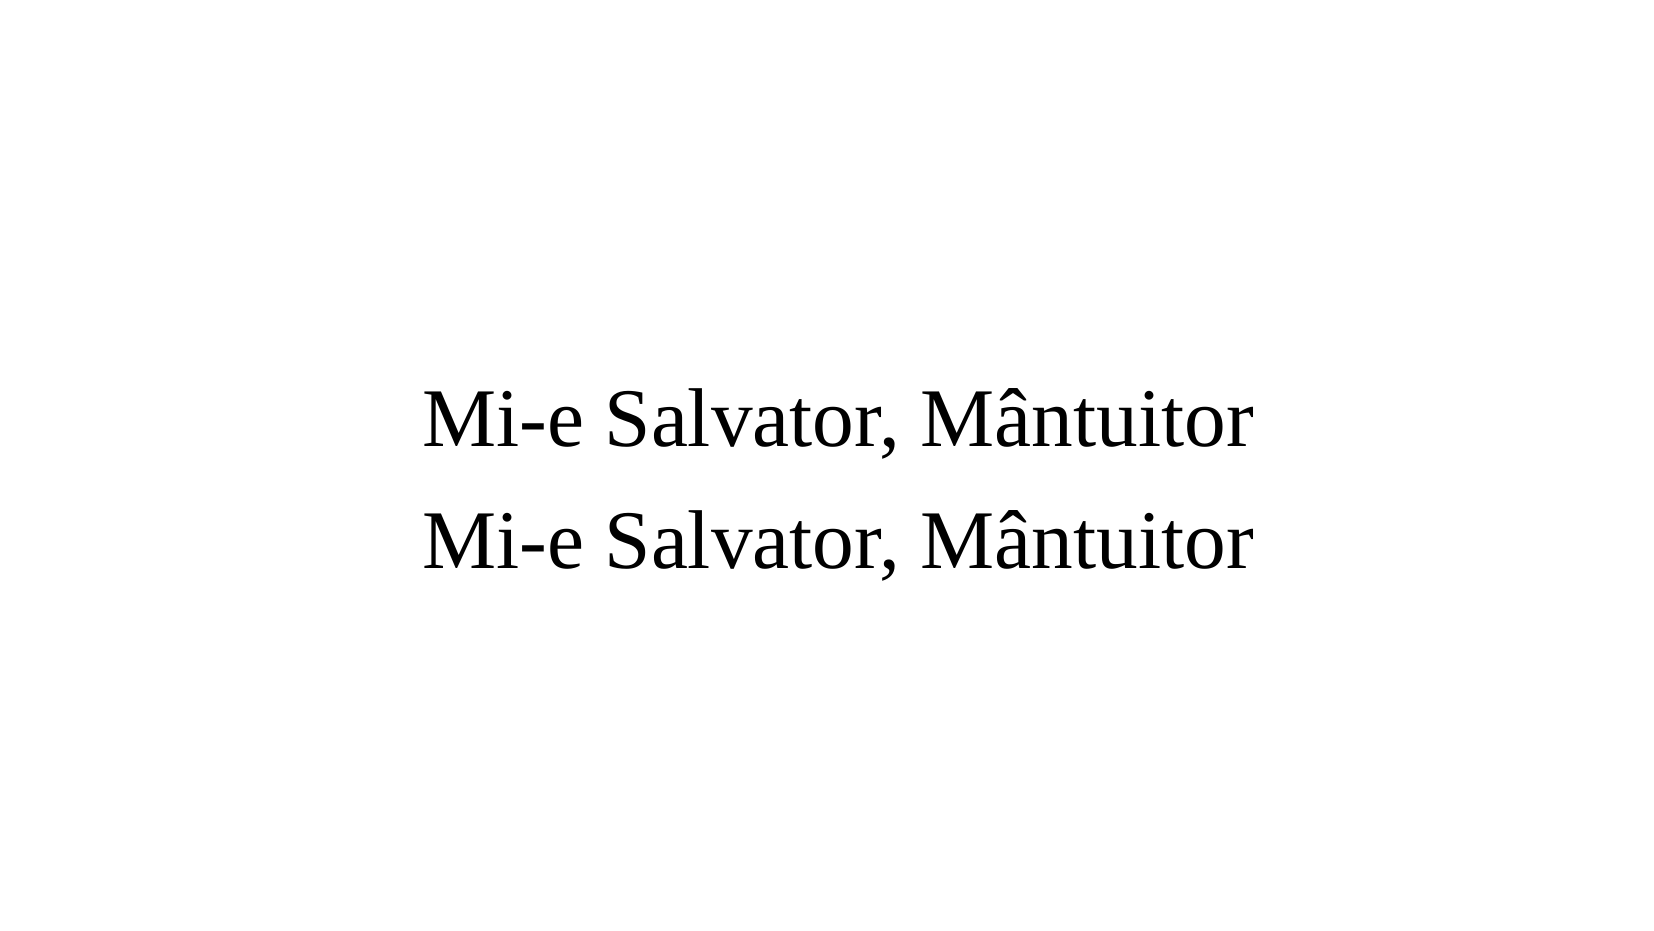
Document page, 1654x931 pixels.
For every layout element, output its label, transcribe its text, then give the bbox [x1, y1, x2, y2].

subtitle Mi-e Salvator, Mântuitor Mi-e Salvator, Mântuitor [177, 362, 1501, 588]
